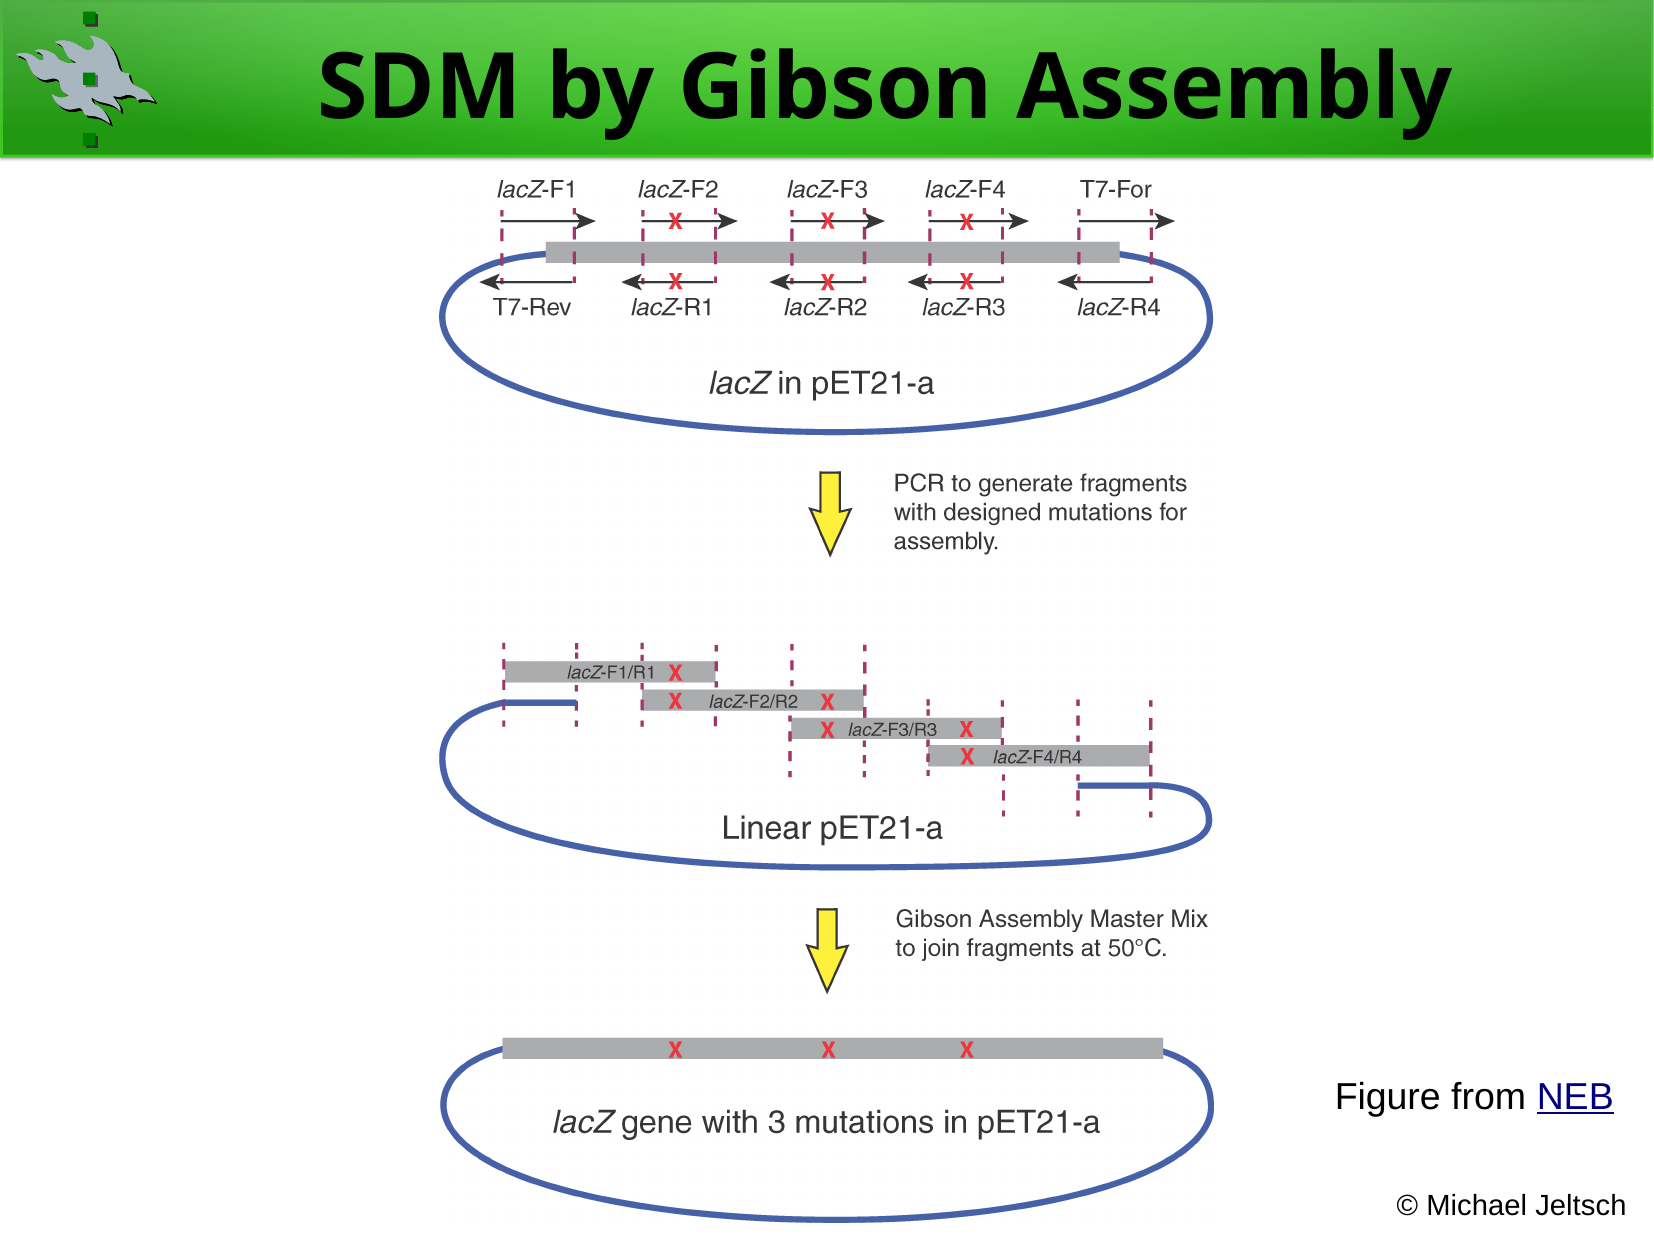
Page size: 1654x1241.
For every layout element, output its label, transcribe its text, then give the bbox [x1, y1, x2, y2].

picture [439, 180, 1214, 1223]
text_box Figure from NEB [1320, 1068, 1629, 1126]
title SDM by Gibson Assembly [200, 11, 1571, 154]
